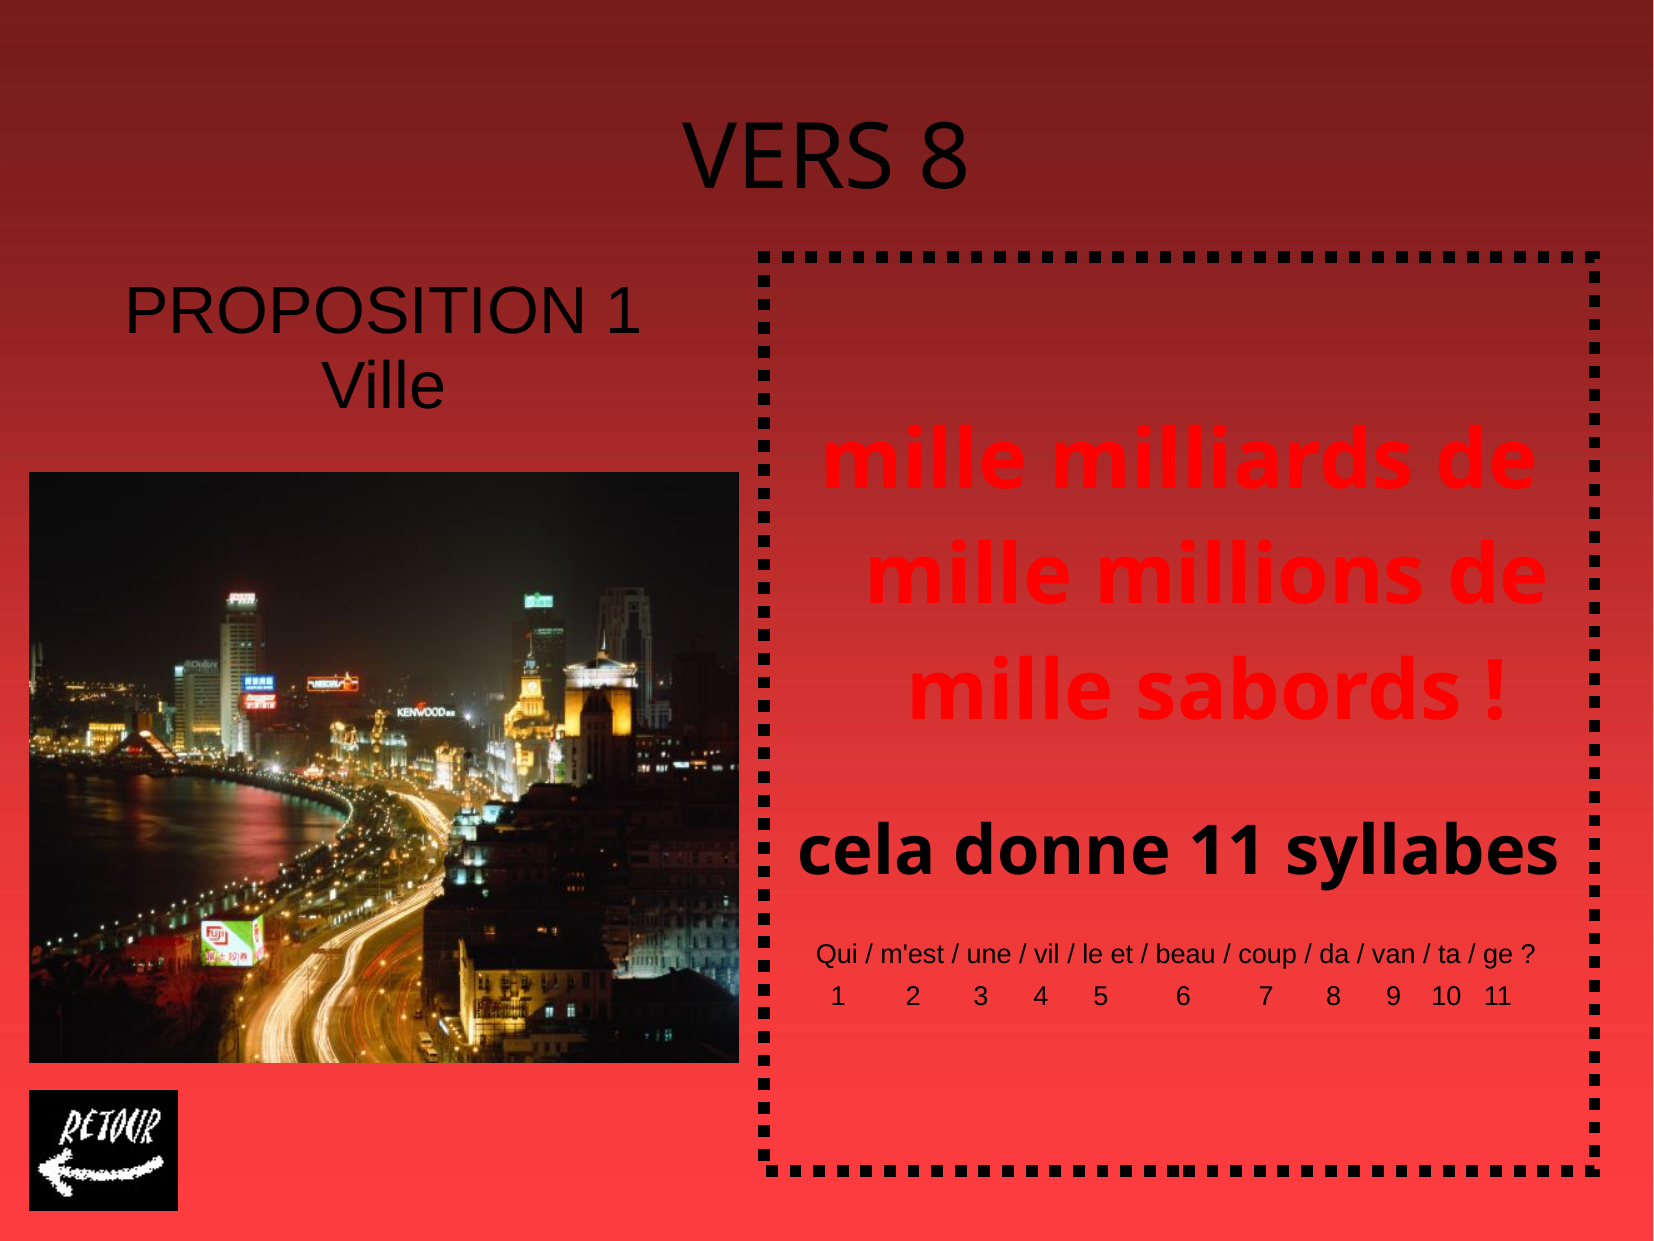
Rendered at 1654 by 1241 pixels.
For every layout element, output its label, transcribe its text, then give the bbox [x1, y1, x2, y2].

title VERS 8 [82, 56, 1571, 250]
list mille milliards de mille millions de mille sabords ! cela donne 11 syllabes Qui / m'est / une / vil / le et / beau / coup / da / van / ta / ge ? 1 2 3 4 5 6 7 8 9 10 11 [763, 257, 1595, 1093]
picture [0, 0, 1654, 1241]
text_box PROPOSITION 1 Ville [59, 265, 709, 472]
